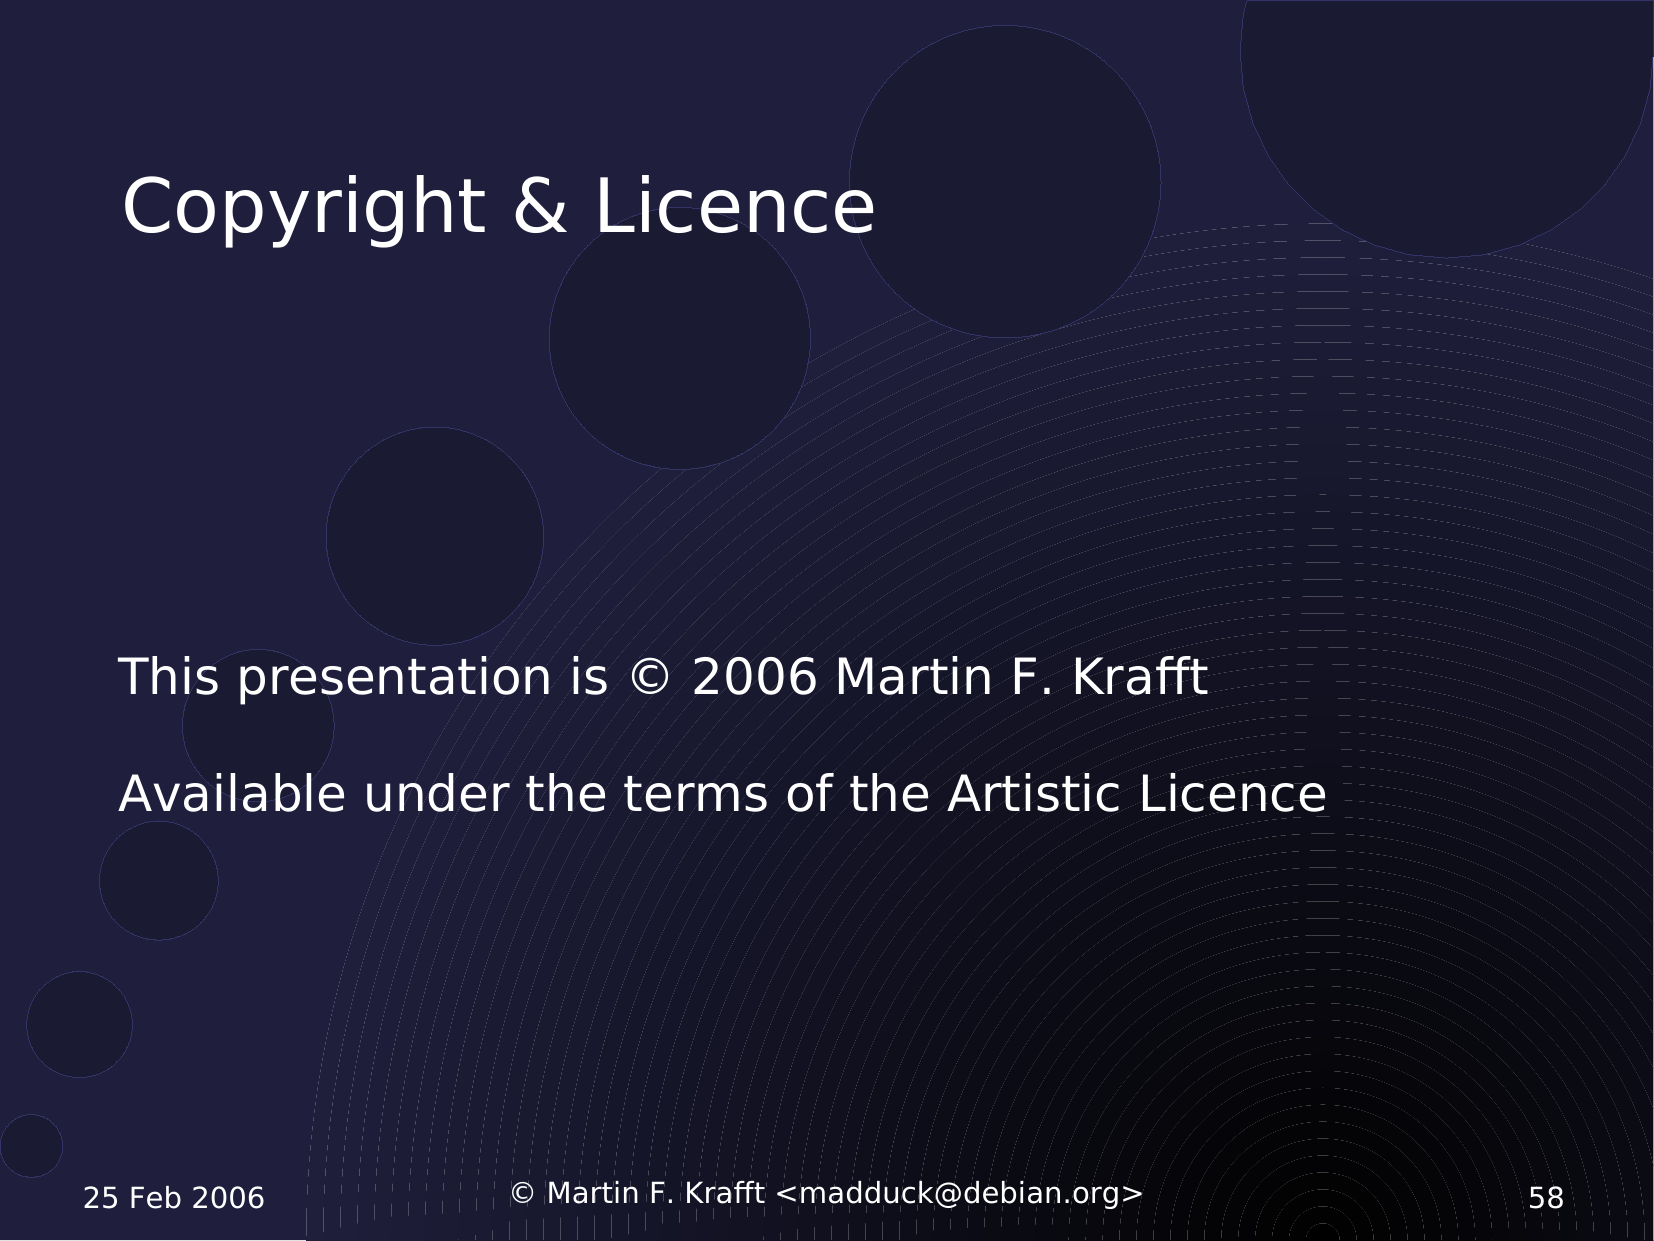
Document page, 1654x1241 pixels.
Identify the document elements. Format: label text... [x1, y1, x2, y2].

title Copyright & Licence [121, 102, 1534, 311]
subtitle This presentation is © 2006 Martin F. Krafft Available under the terms of the Artistic Licence [118, 344, 1534, 1127]
